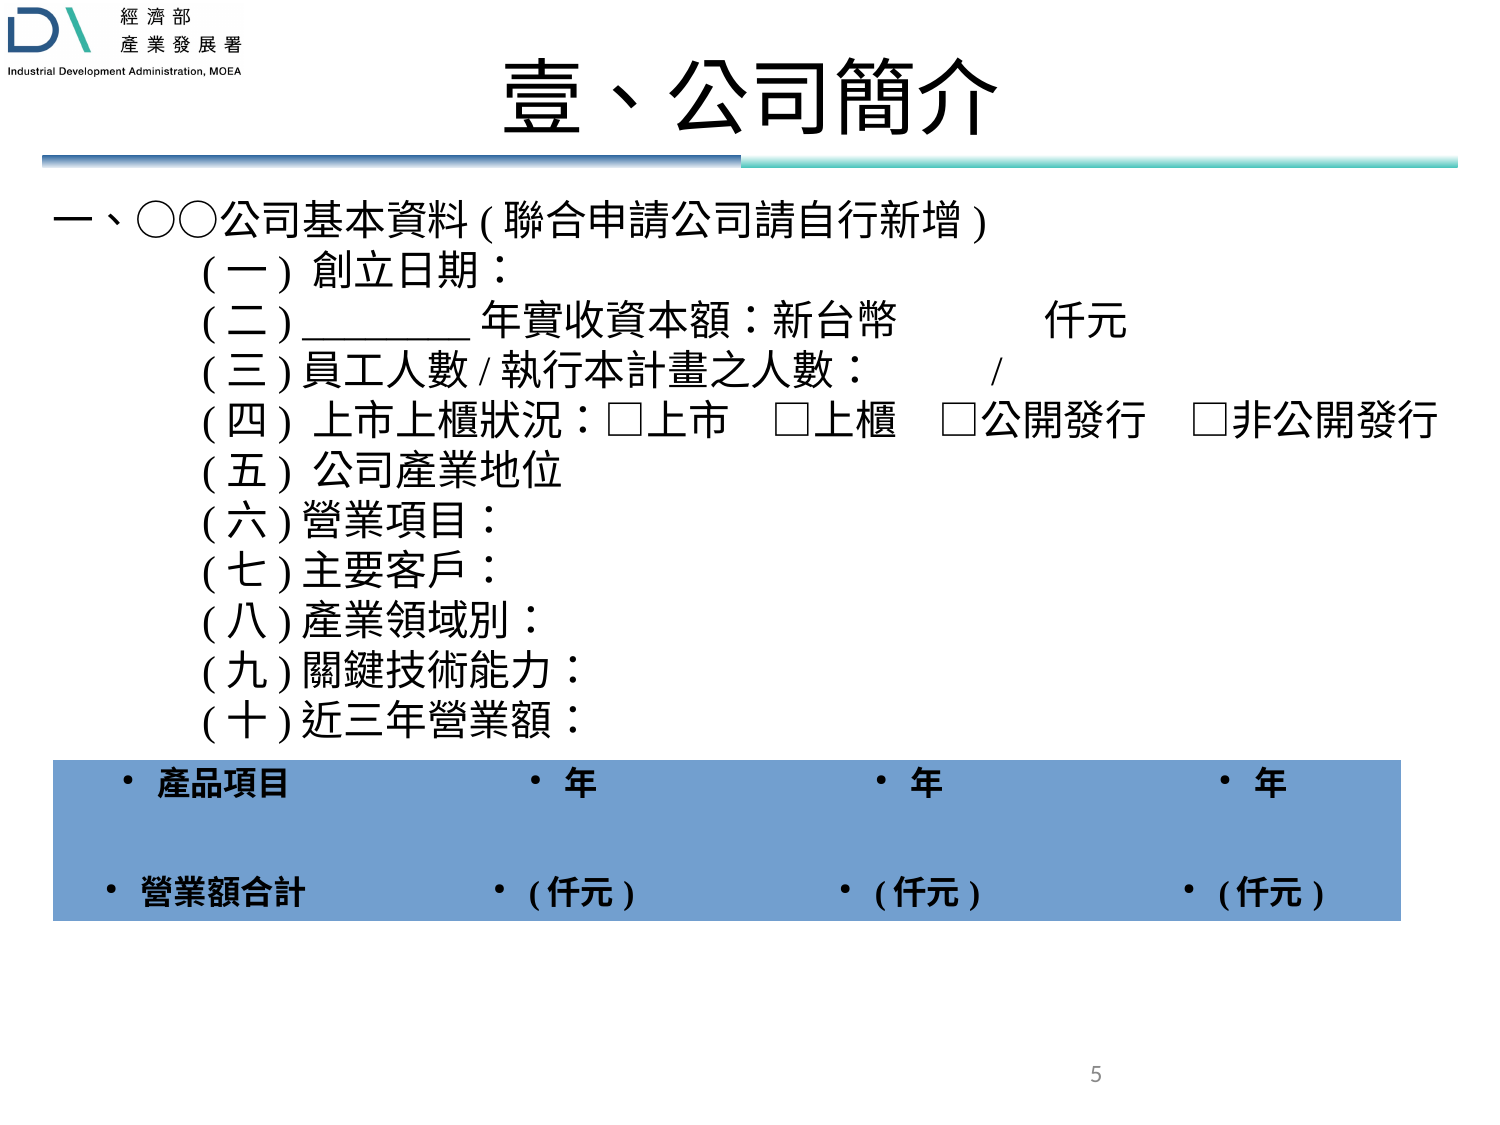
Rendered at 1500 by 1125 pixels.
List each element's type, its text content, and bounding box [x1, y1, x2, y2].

text_box 5 [1074, 1042, 1426, 1103]
text_box 一、○○公司基本資料(聯合申請公司請自行新增) (一) 創立日期： (二) ________年實收資本額：新台幣 仟元 (三)員工人數/執行本計畫之人數： / (四) 上市上櫃狀況：□上市 □上櫃 □公開發行 □非公開發行 (五) 公司產業地位 (六)營業項目： (七)主要客戶： (八)產業領域別： (九)關鍵技術能力： (十)近三年營業額： [37, 198, 1360, 757]
table_cell (仟元) [1051, 869, 1401, 921]
table_header 產品項目 [53, 760, 359, 812]
table_cell (仟元) [714, 869, 1051, 921]
table_header 年 [714, 760, 1051, 812]
table_cell 營業額合計 [53, 869, 359, 921]
table_cell (仟元) [359, 869, 714, 921]
table_cell [359, 812, 714, 869]
title 壹、公司簡介 [75, 19, 1426, 171]
table_cell [53, 812, 359, 869]
table_cell [1051, 812, 1401, 869]
table_header 年 [1051, 760, 1401, 812]
table_header 年 [359, 760, 714, 812]
table_cell [714, 812, 1051, 869]
